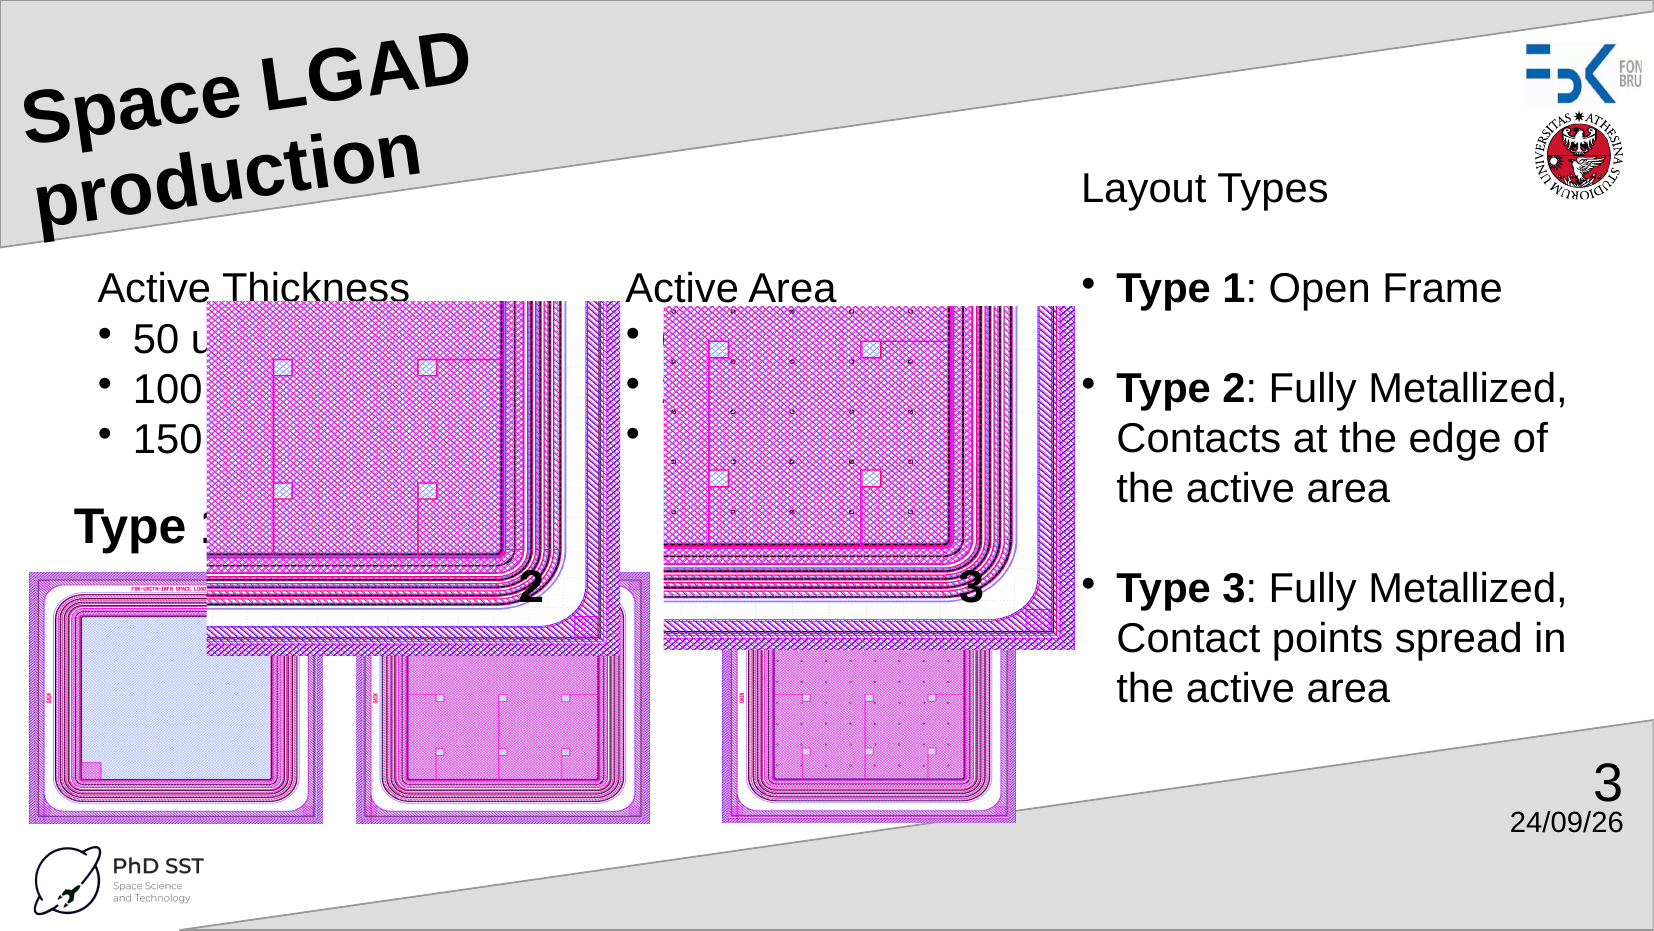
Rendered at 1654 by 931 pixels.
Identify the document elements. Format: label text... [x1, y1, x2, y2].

text_box Active Thickness 50 um 100 um 150 um [82, 253, 438, 485]
picture [1535, 111, 1625, 200]
picture [29, 840, 207, 916]
title Space LGAD production [16, 0, 660, 245]
picture [29, 301, 650, 824]
text_box Layout Types Type 1: Open Frame Type 2: Fully Metallized, Contacts at the edge of the active area Type 3: Fully Metallized, Contact points spread in the active area [1066, 153, 1625, 709]
text_box 3 [926, 553, 1016, 621]
picture [663, 306, 1075, 823]
picture [1523, 41, 1642, 106]
text_box 2 [472, 553, 591, 621]
text_box Active Area 6.25 mm2 25 mm2 100 mm2 [610, 253, 892, 461]
text_box Type 1 [59, 486, 206, 561]
